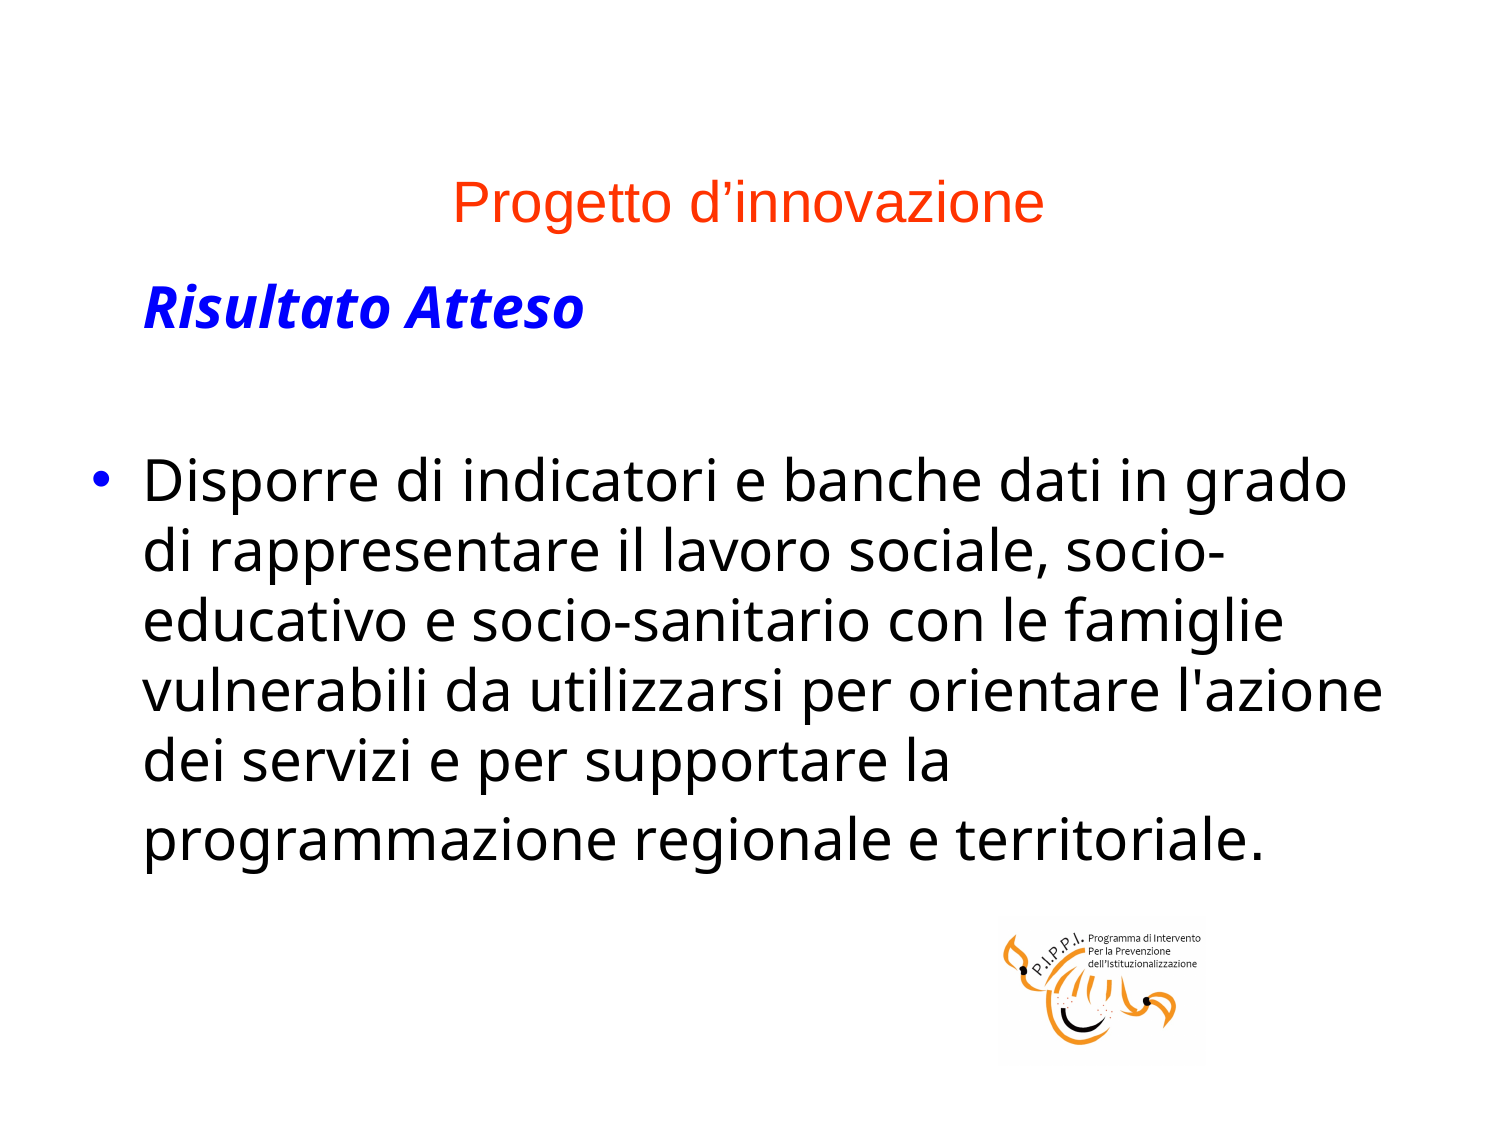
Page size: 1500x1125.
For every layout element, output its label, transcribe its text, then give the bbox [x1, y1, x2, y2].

title Progetto d’innovazione [75, 31, 1426, 247]
picture [998, 916, 1206, 1066]
list Risultato Atteso Disporre di indicatori e banche dati in grado di rappresentare il lavoro sociale, socio-educativo e socio-sanitario con le famiglie vulnerabili da utilizzarsi per orientare l'azione dei servizi e per supportare la programmazione regionale e territoriale. [76, 262, 1425, 1047]
